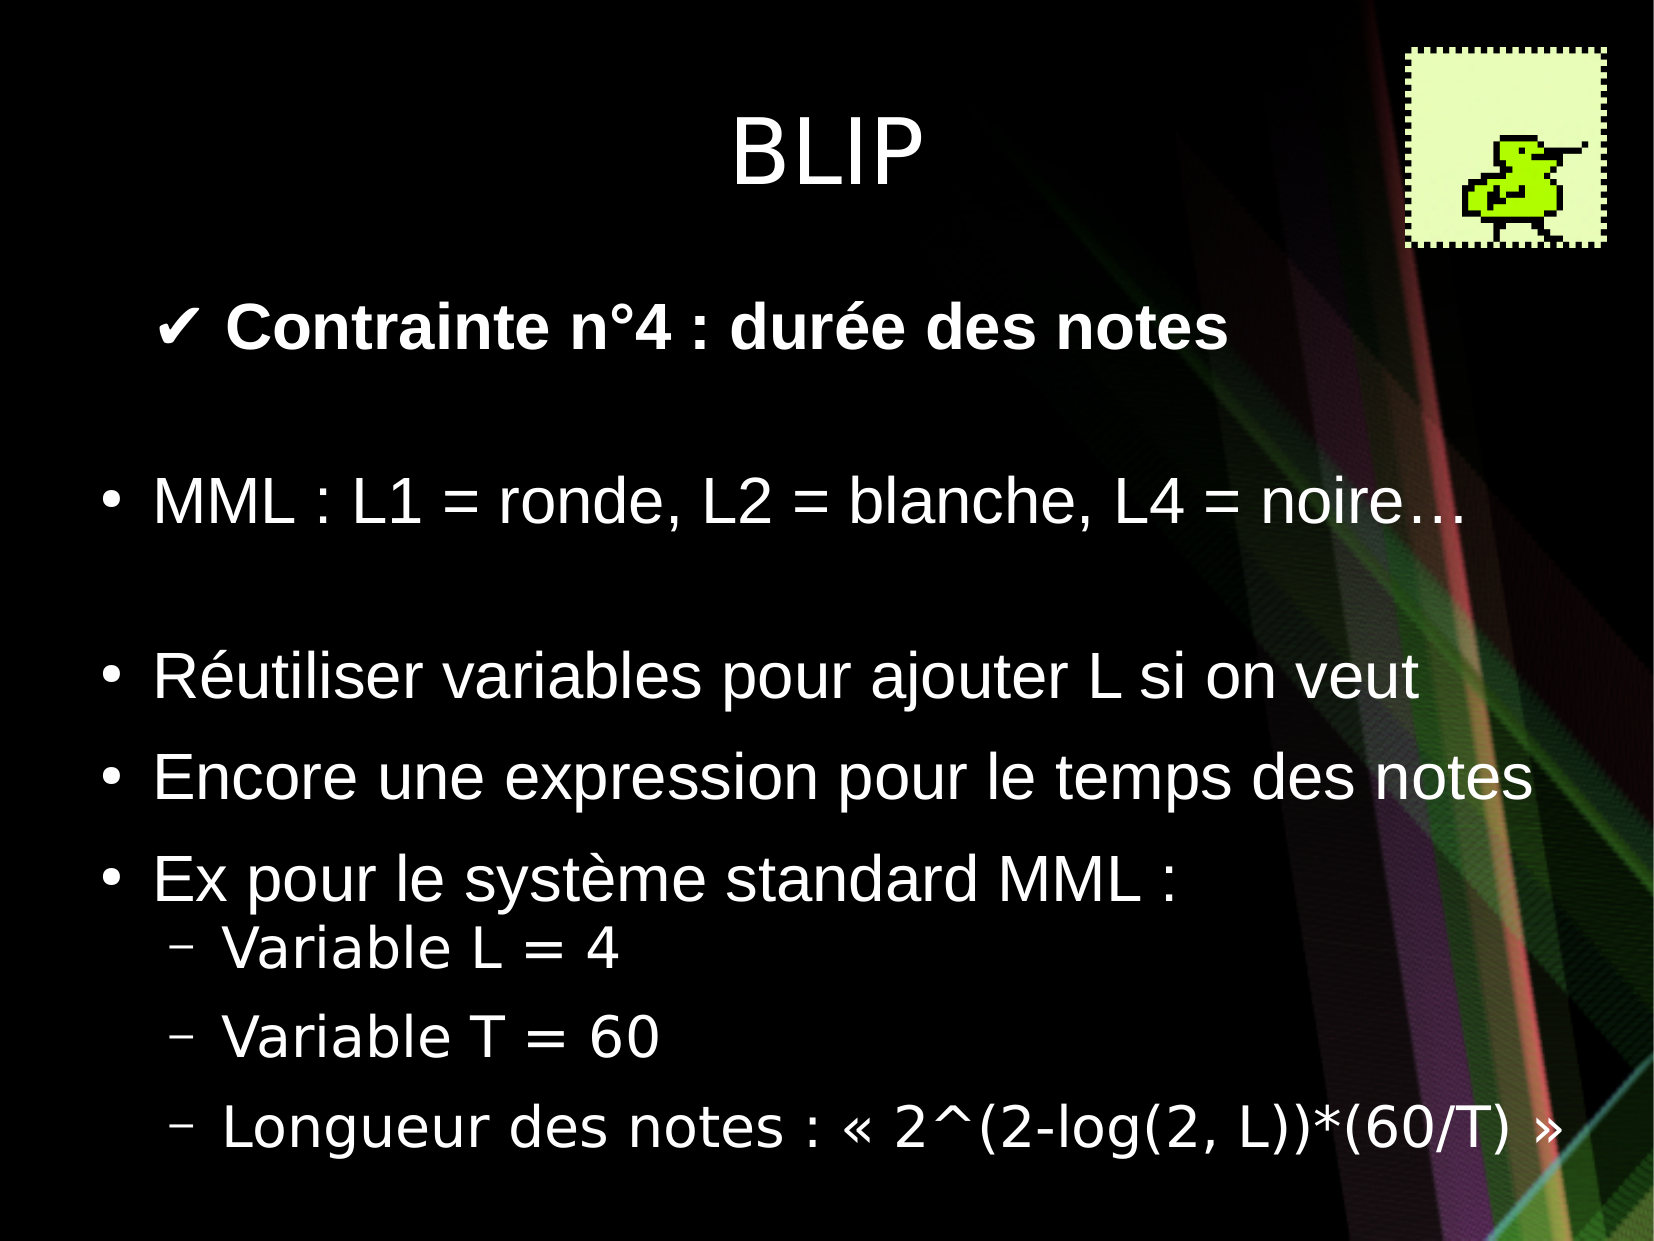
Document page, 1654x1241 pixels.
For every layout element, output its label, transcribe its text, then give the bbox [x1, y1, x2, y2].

list ✔️ Contrainte n°4 : durée des notes MML : L1 = ronde, L2 = blanche, L4 = noire… Réutiliser variables pour ajouter L si on veut Encore une expression pour le temps des notes Ex pour le système standard MML : Variable L = 4 Variable T = 60 Longueur des notes : « 2^(2-log(2, L))*(60/T) » [82, 290, 1571, 1182]
picture [0, 0, 1654, 1241]
title BLIP [82, 49, 1571, 257]
